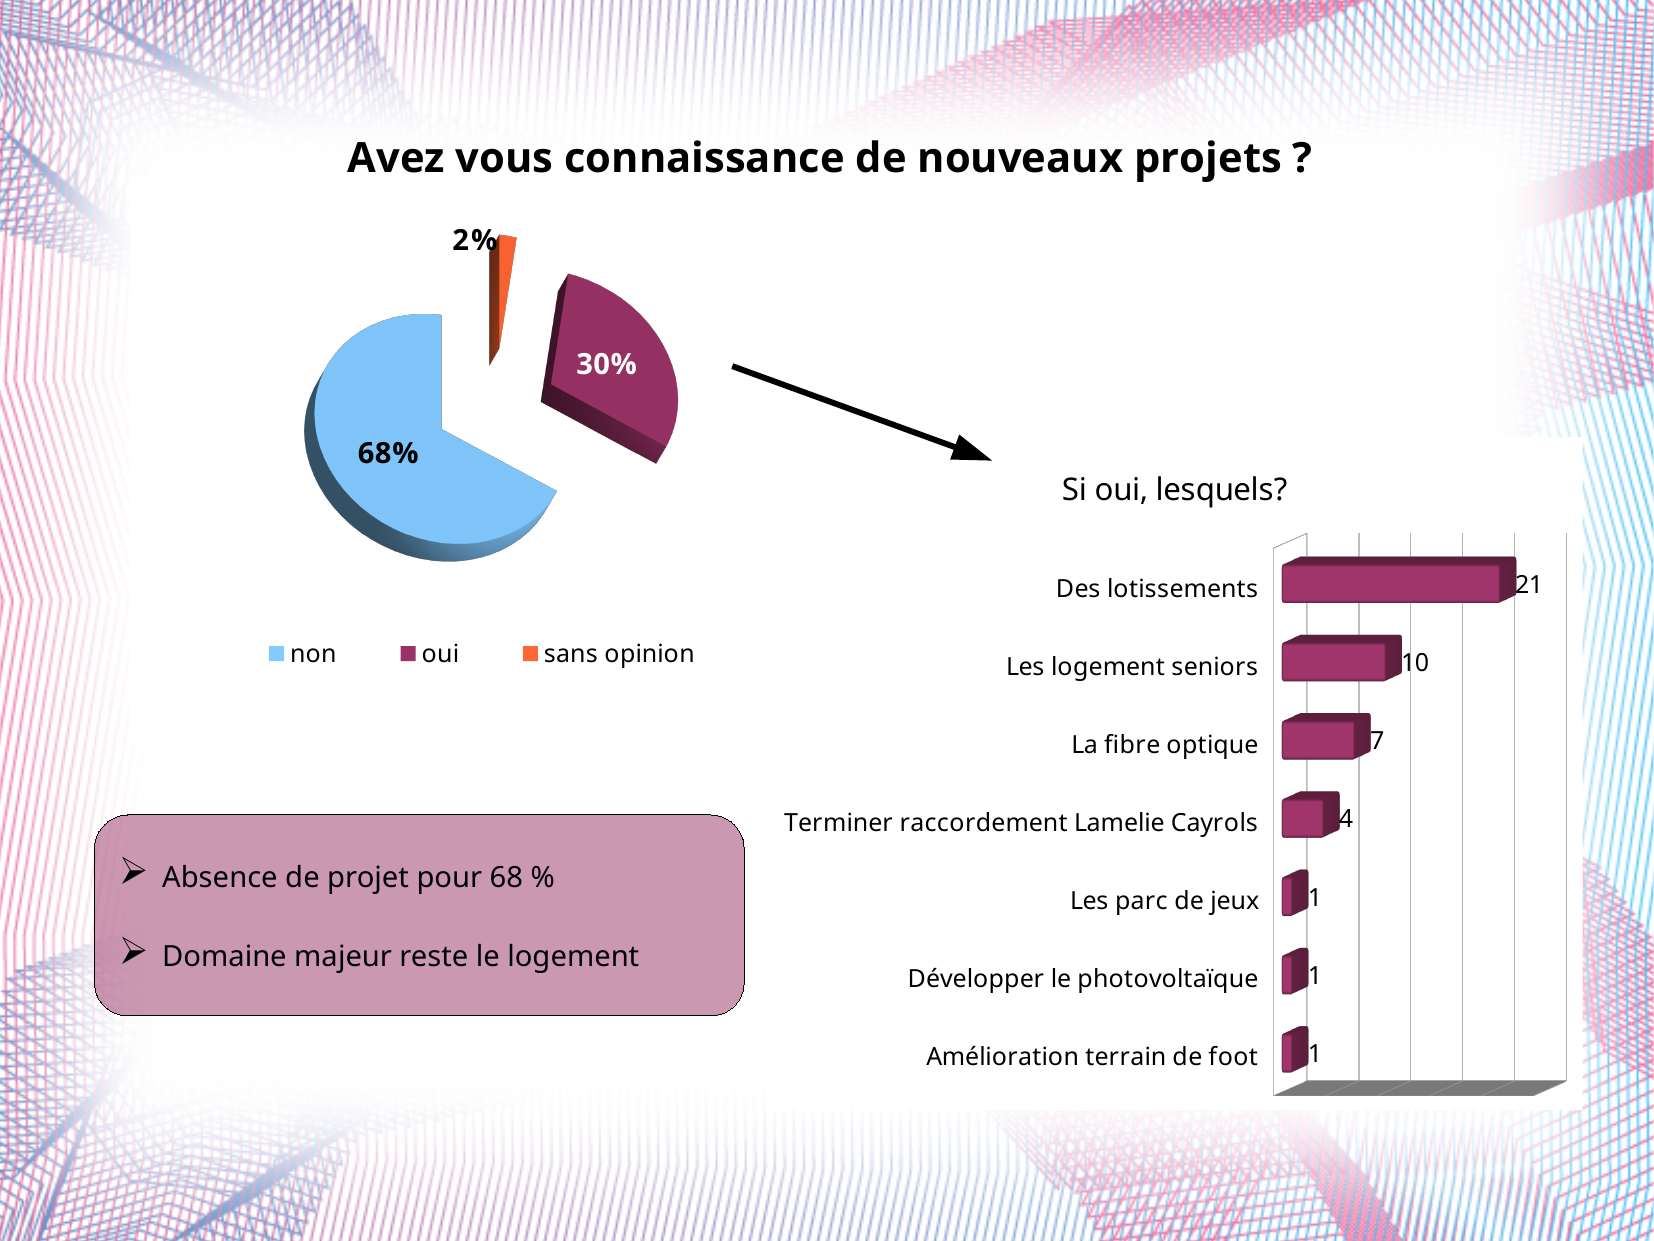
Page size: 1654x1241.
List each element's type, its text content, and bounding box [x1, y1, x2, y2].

chart [129, 177, 1583, 1111]
chart [939, 437, 957, 443]
title Avez vous connaissance de nouveaux projets ? [239, 52, 1422, 260]
text_box Absence de projet pour 68 % Domaine majeur reste le logement [94, 814, 745, 1016]
picture [0, 0, 1654, 1241]
